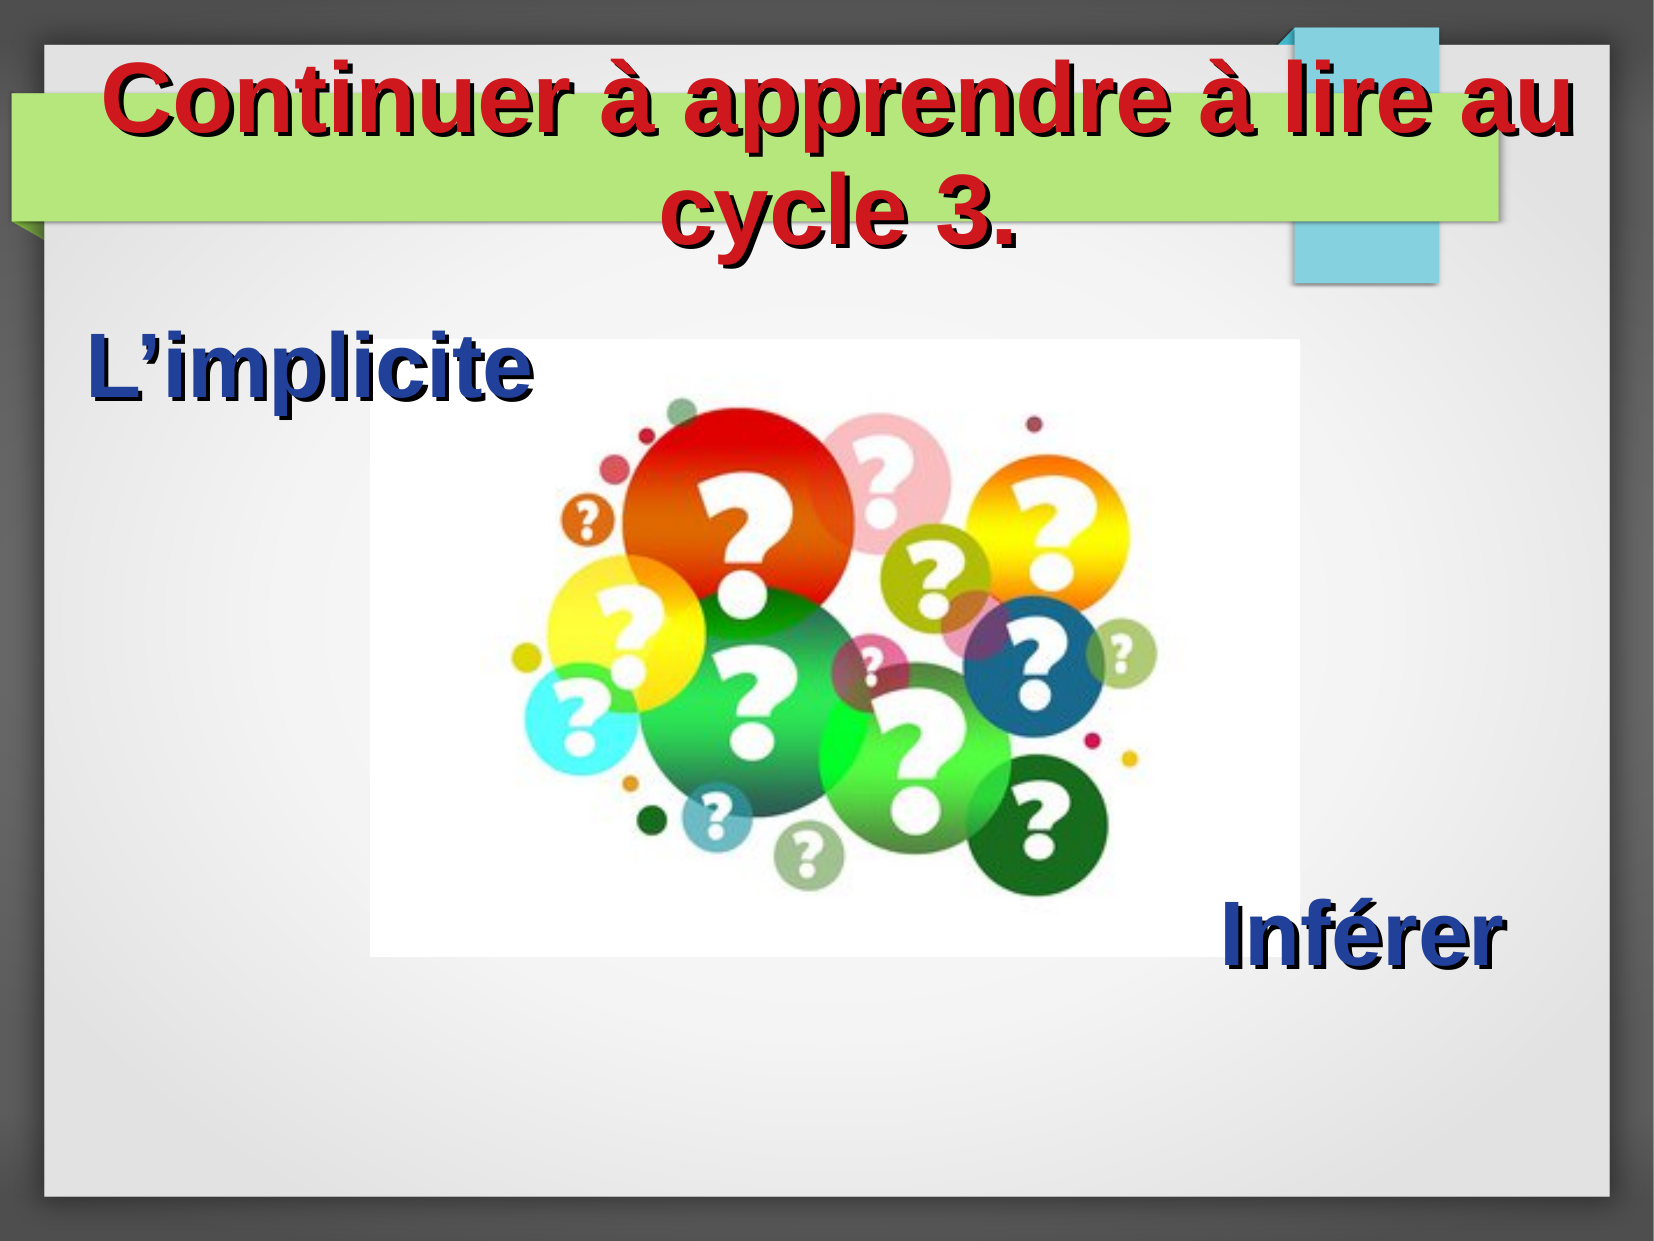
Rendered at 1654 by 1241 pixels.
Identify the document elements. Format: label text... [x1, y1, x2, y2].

picture [0, 0, 1654, 1241]
text_box Inférer [1204, 874, 1583, 993]
text_box L’implicite [70, 307, 567, 426]
title Continuer à apprendre à lire au cycle 3. [82, 41, 1595, 266]
